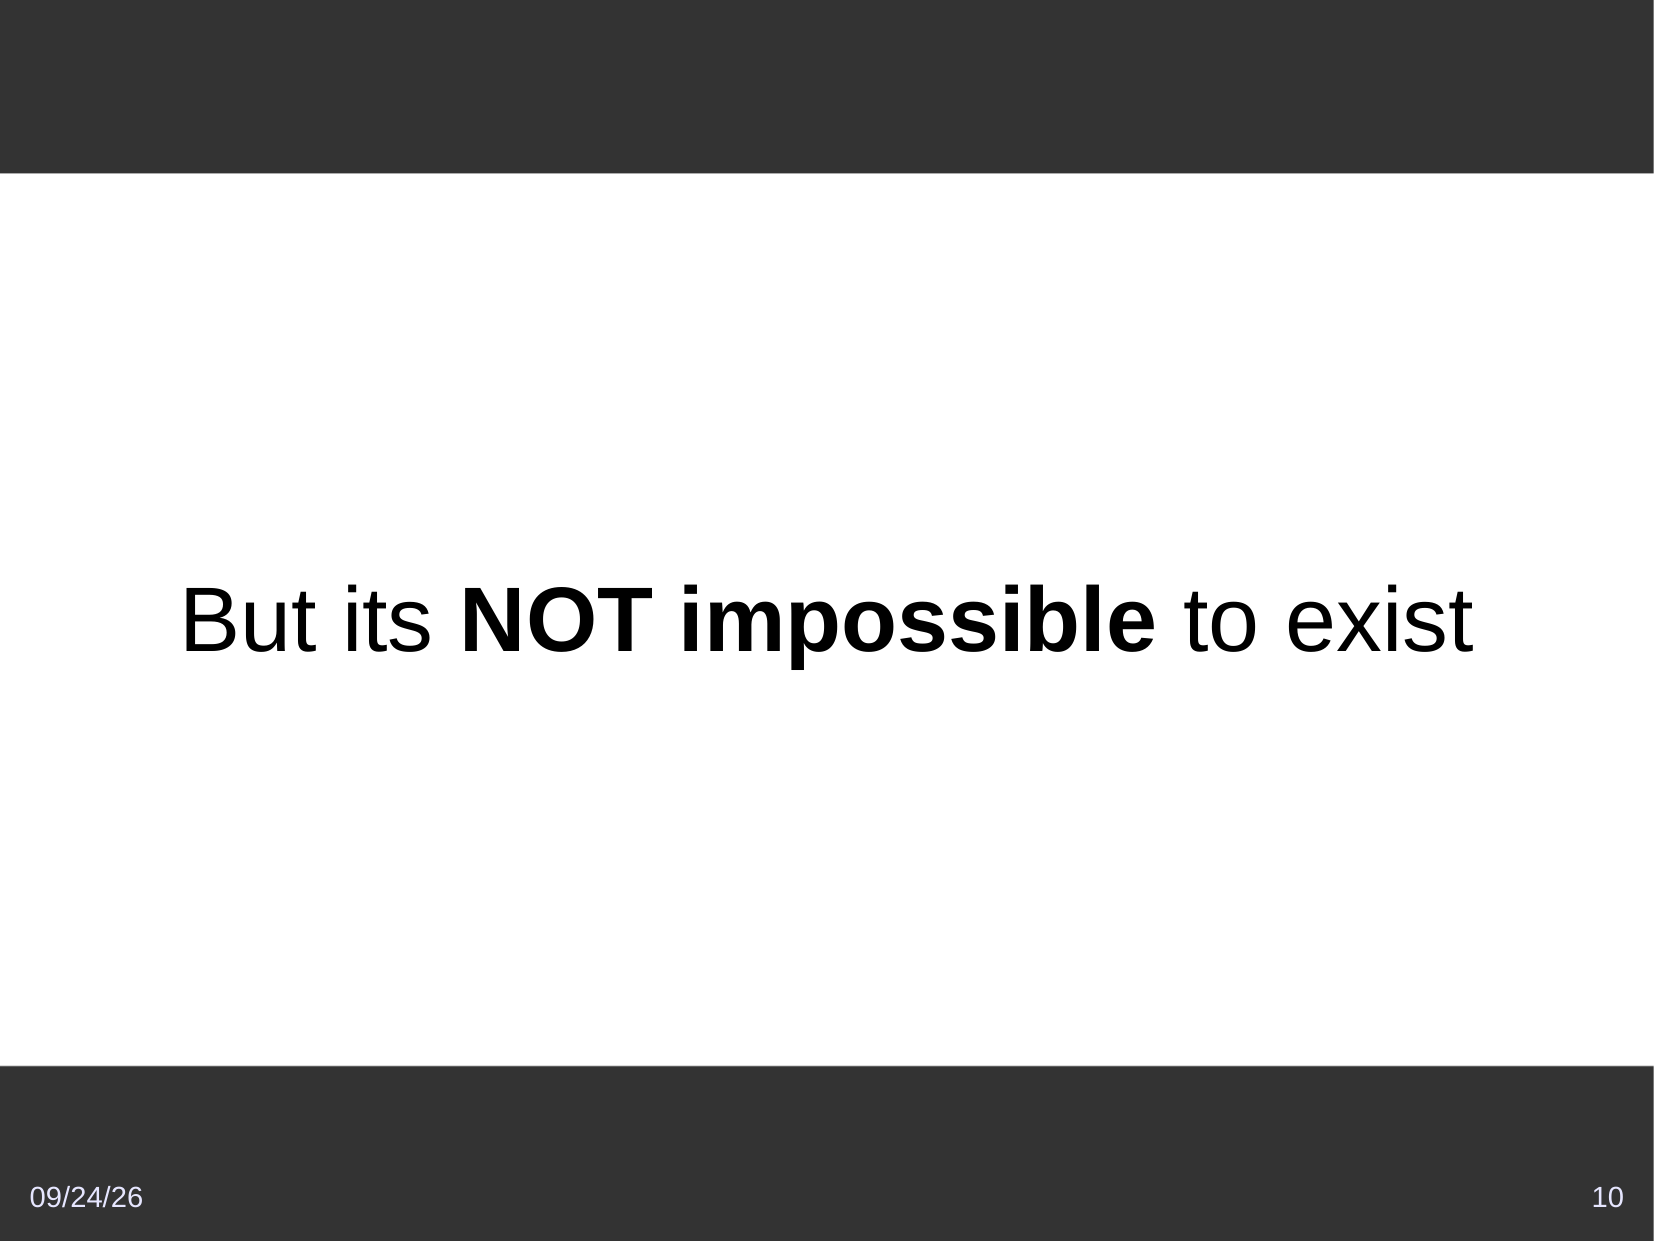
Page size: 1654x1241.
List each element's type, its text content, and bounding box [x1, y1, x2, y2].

subtitle But its NOT impossible to exist [29, 214, 1625, 1027]
picture [0, 0, 1654, 1241]
